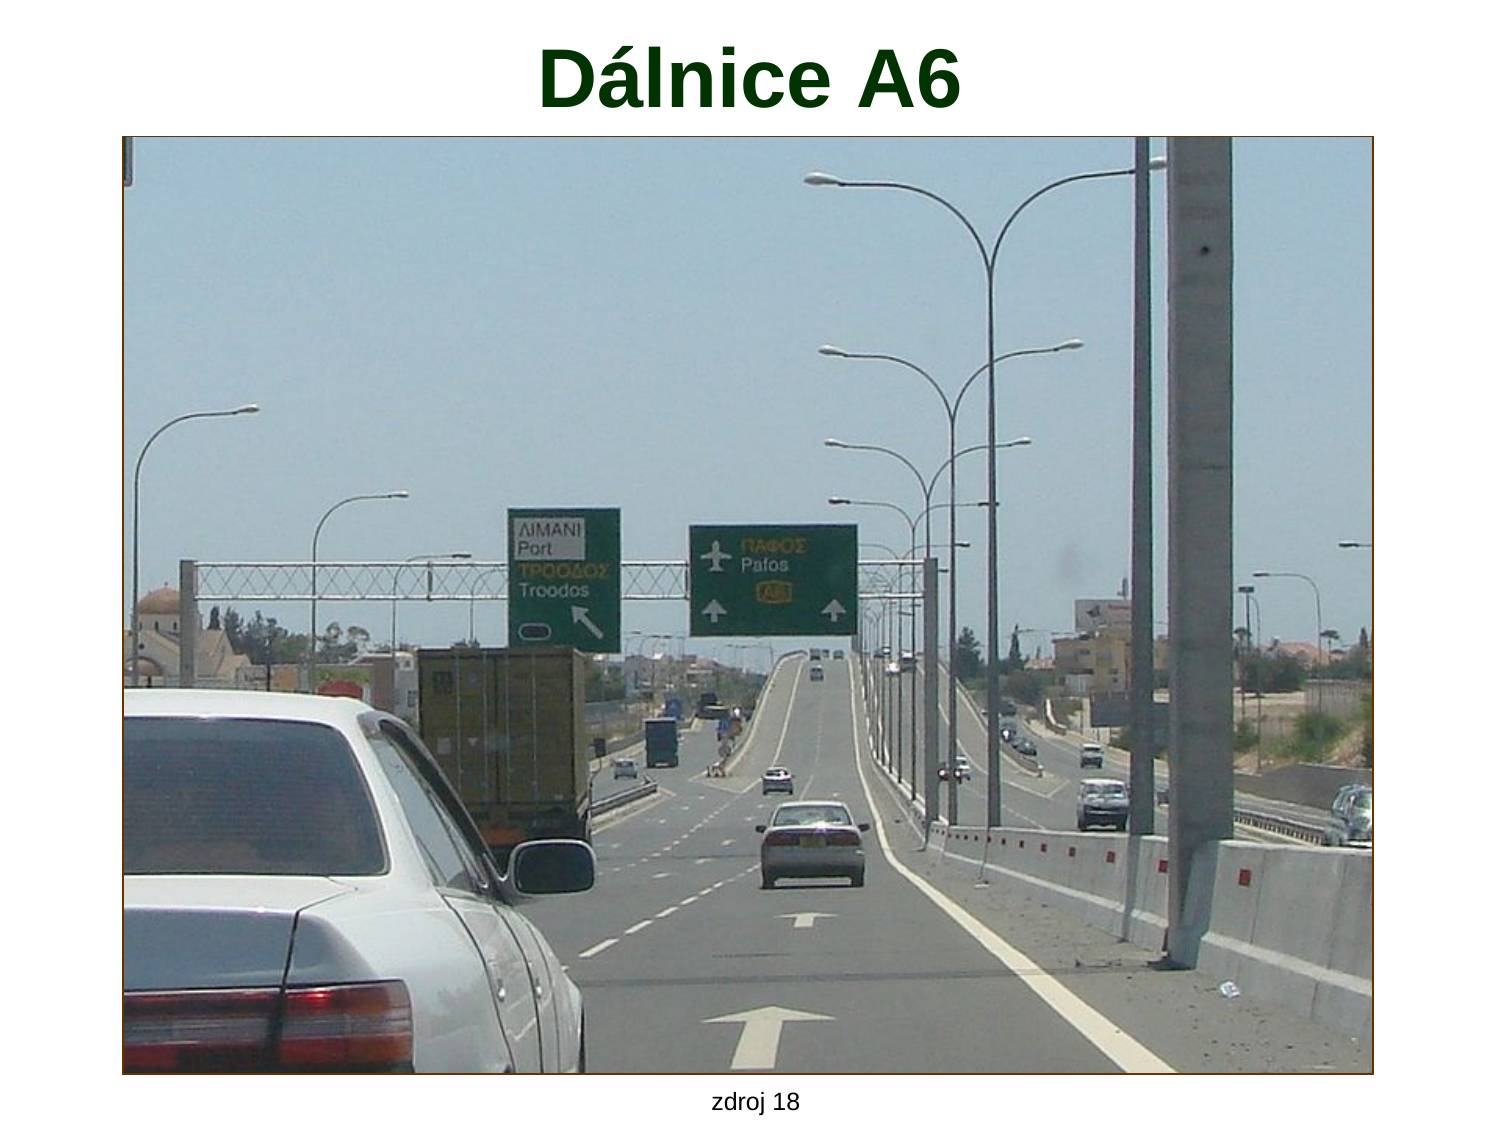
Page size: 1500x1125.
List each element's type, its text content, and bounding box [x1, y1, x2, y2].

picture [123, 149, 1373, 1074]
text_box zdroj 18 [64, 1077, 1447, 1124]
title Dálnice A6 [123, 0, 1377, 149]
